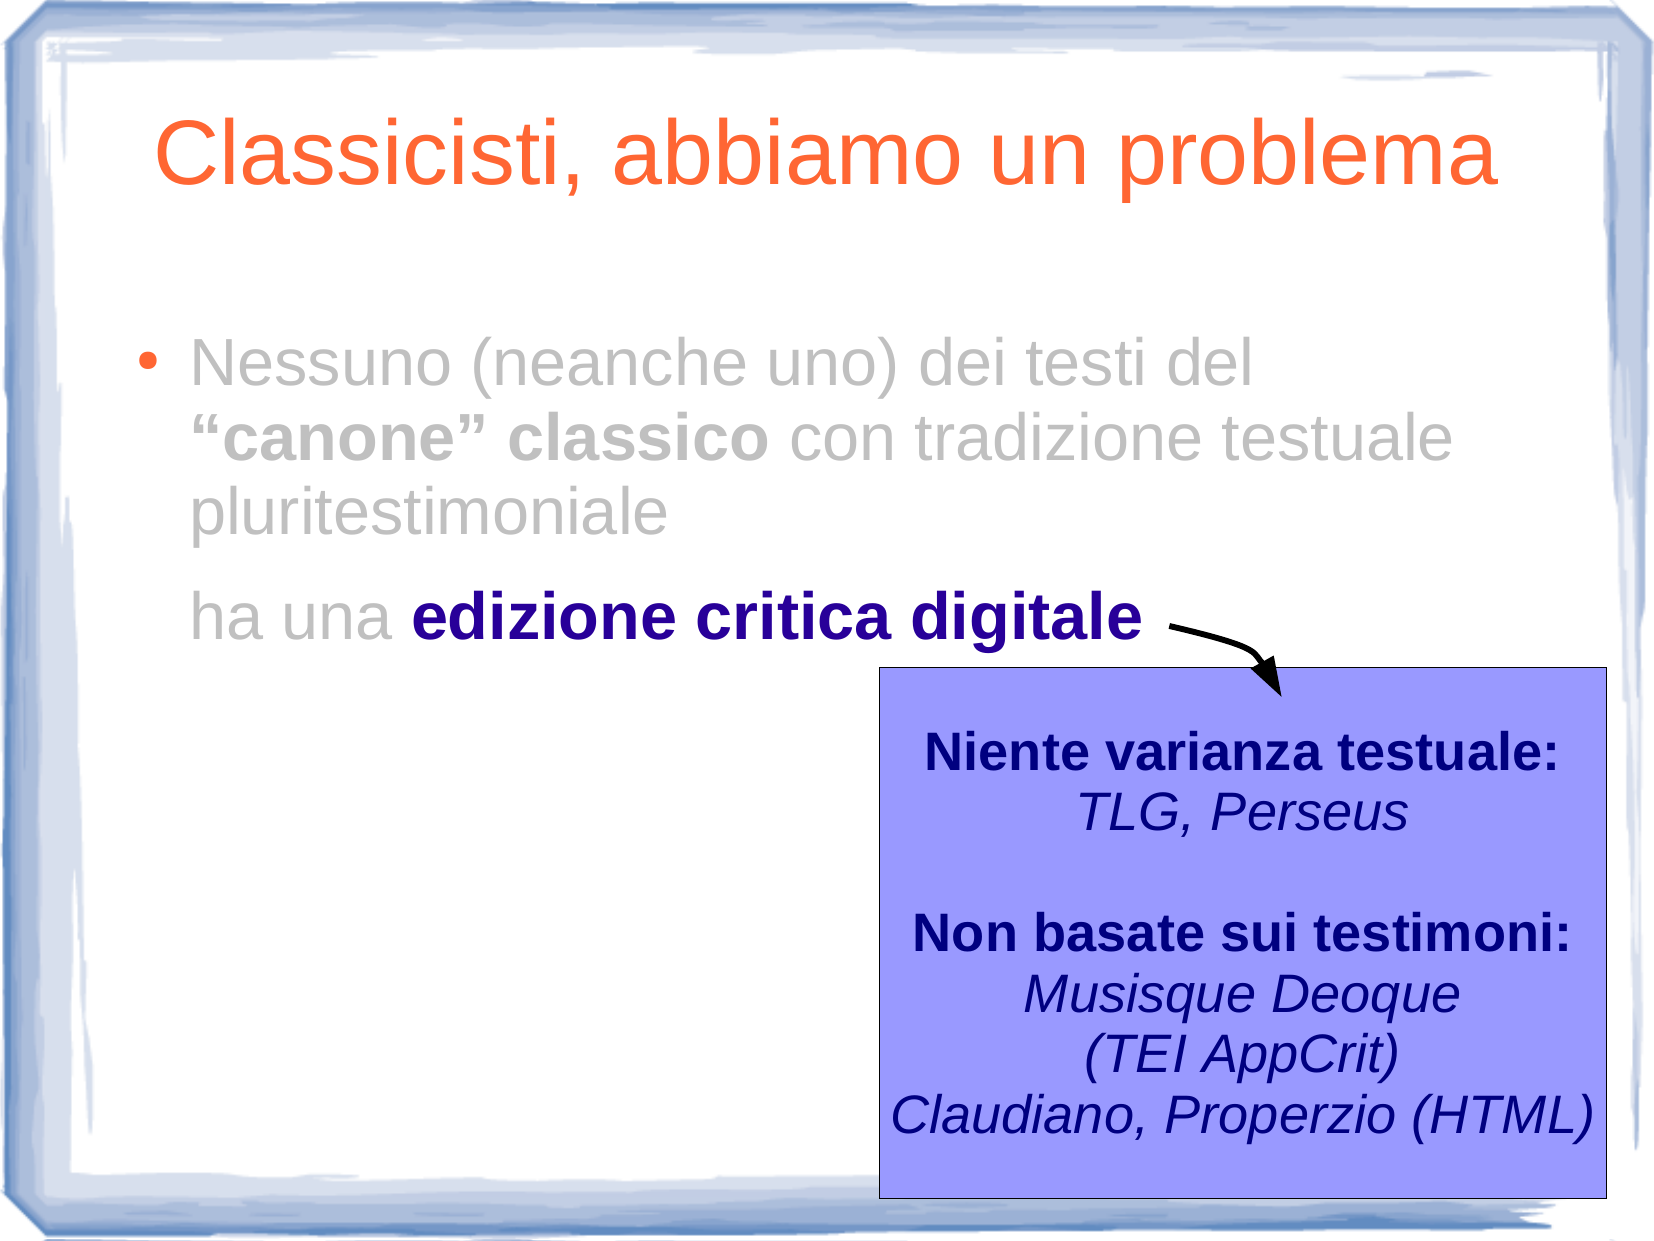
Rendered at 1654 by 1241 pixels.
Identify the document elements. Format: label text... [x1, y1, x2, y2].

list Nessuno (neanche uno) dei testi del “canone” classico con tradizione testuale pluritestimoniale ha una edizione critica digitale [118, 324, 1571, 1045]
picture [0, 0, 1654, 1241]
text_box Niente varianza testuale: TLG, Perseus Non basate sui testimoni: Musisque Deoque (TEI AppCrit) Claudiano, Properzio (HTML) [879, 667, 1607, 1199]
title Classicisti, abbiamo un problema [82, 49, 1571, 257]
